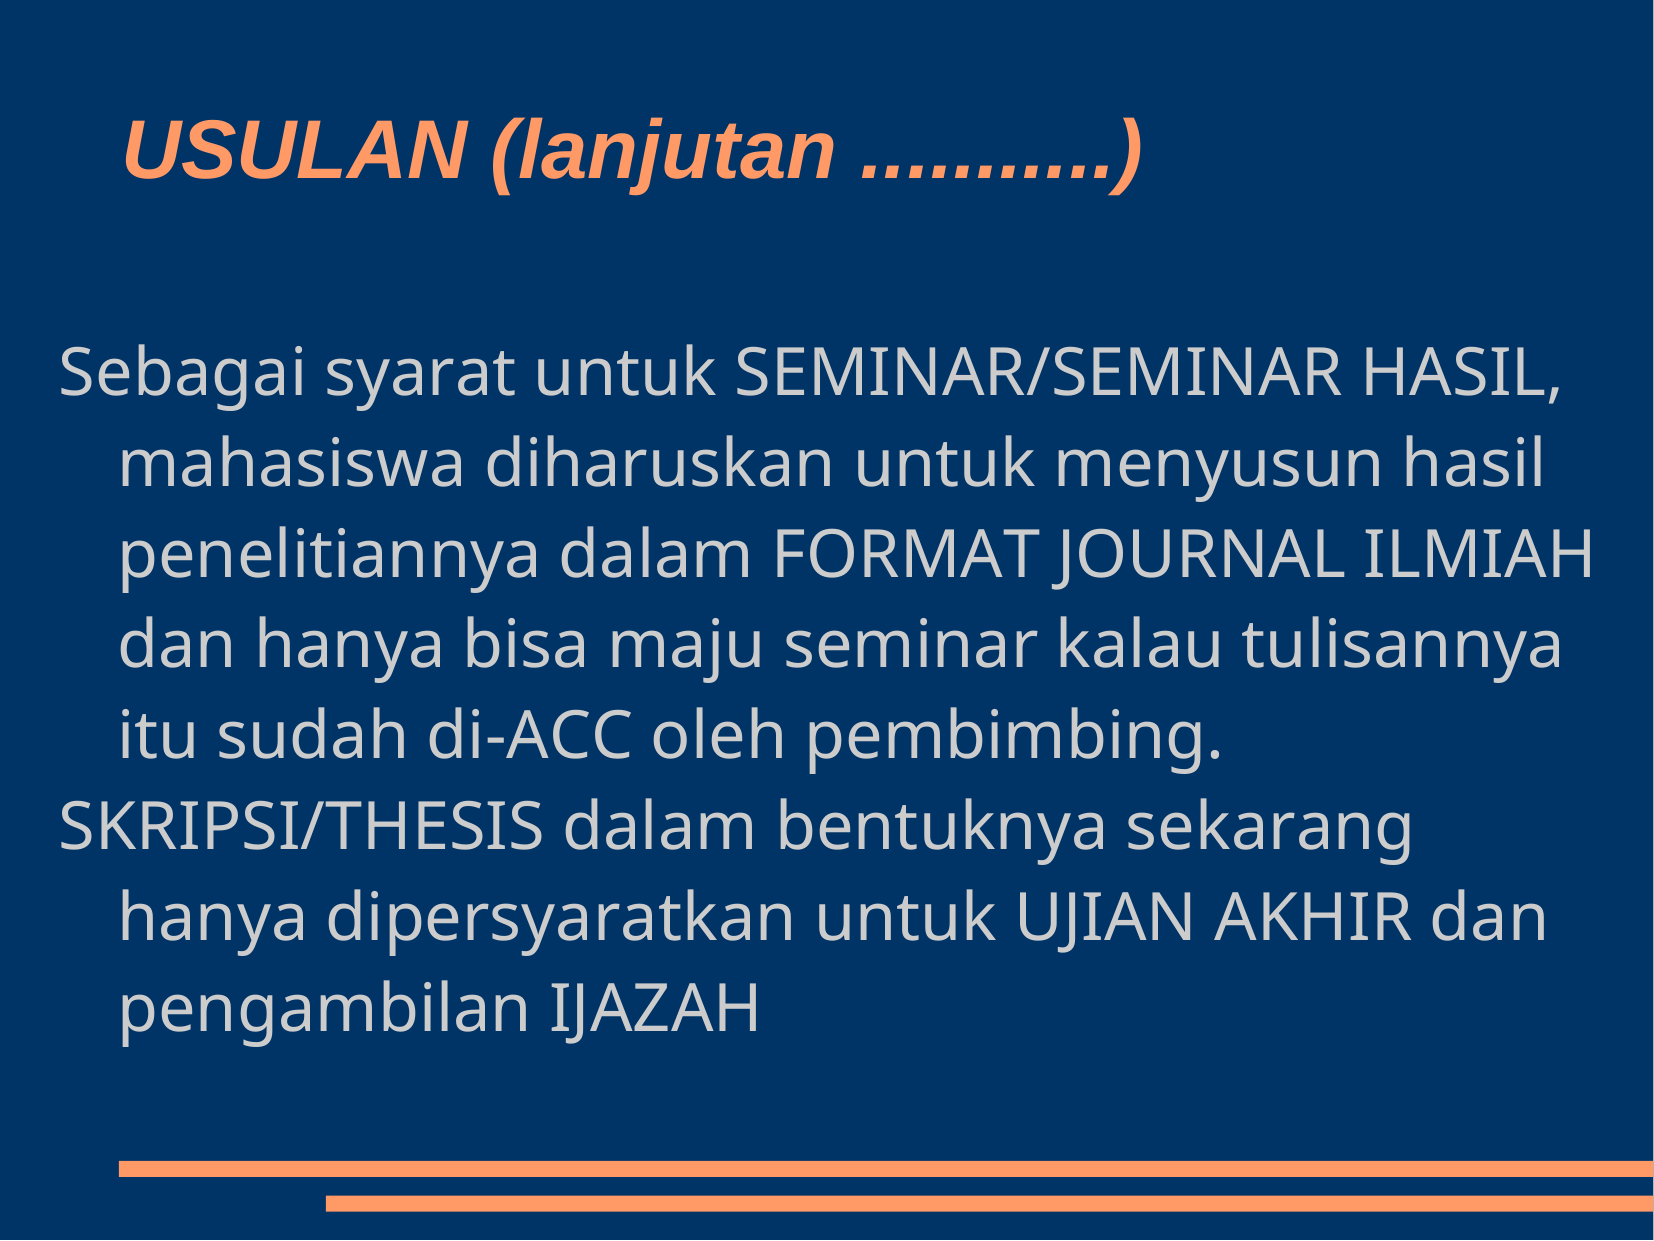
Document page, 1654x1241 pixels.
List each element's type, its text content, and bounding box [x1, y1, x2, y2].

subtitle Sebagai syarat untuk SEMINAR/SEMINAR HASIL, mahasiswa diharuskan untuk menyusun hasil penelitiannya dalam FORMAT JOURNAL ILMIAH dan hanya bisa maju seminar kalau tulisannya itu sudah di-ACC oleh pembimbing. SKRIPSI/THESIS dalam bentuknya sekarang hanya dipersyaratkan untuk UJIAN AKHIR dan pengambilan IJAZAH [59, 289, 1625, 1085]
title USULAN (lanjutan ...........) [121, 53, 1534, 247]
